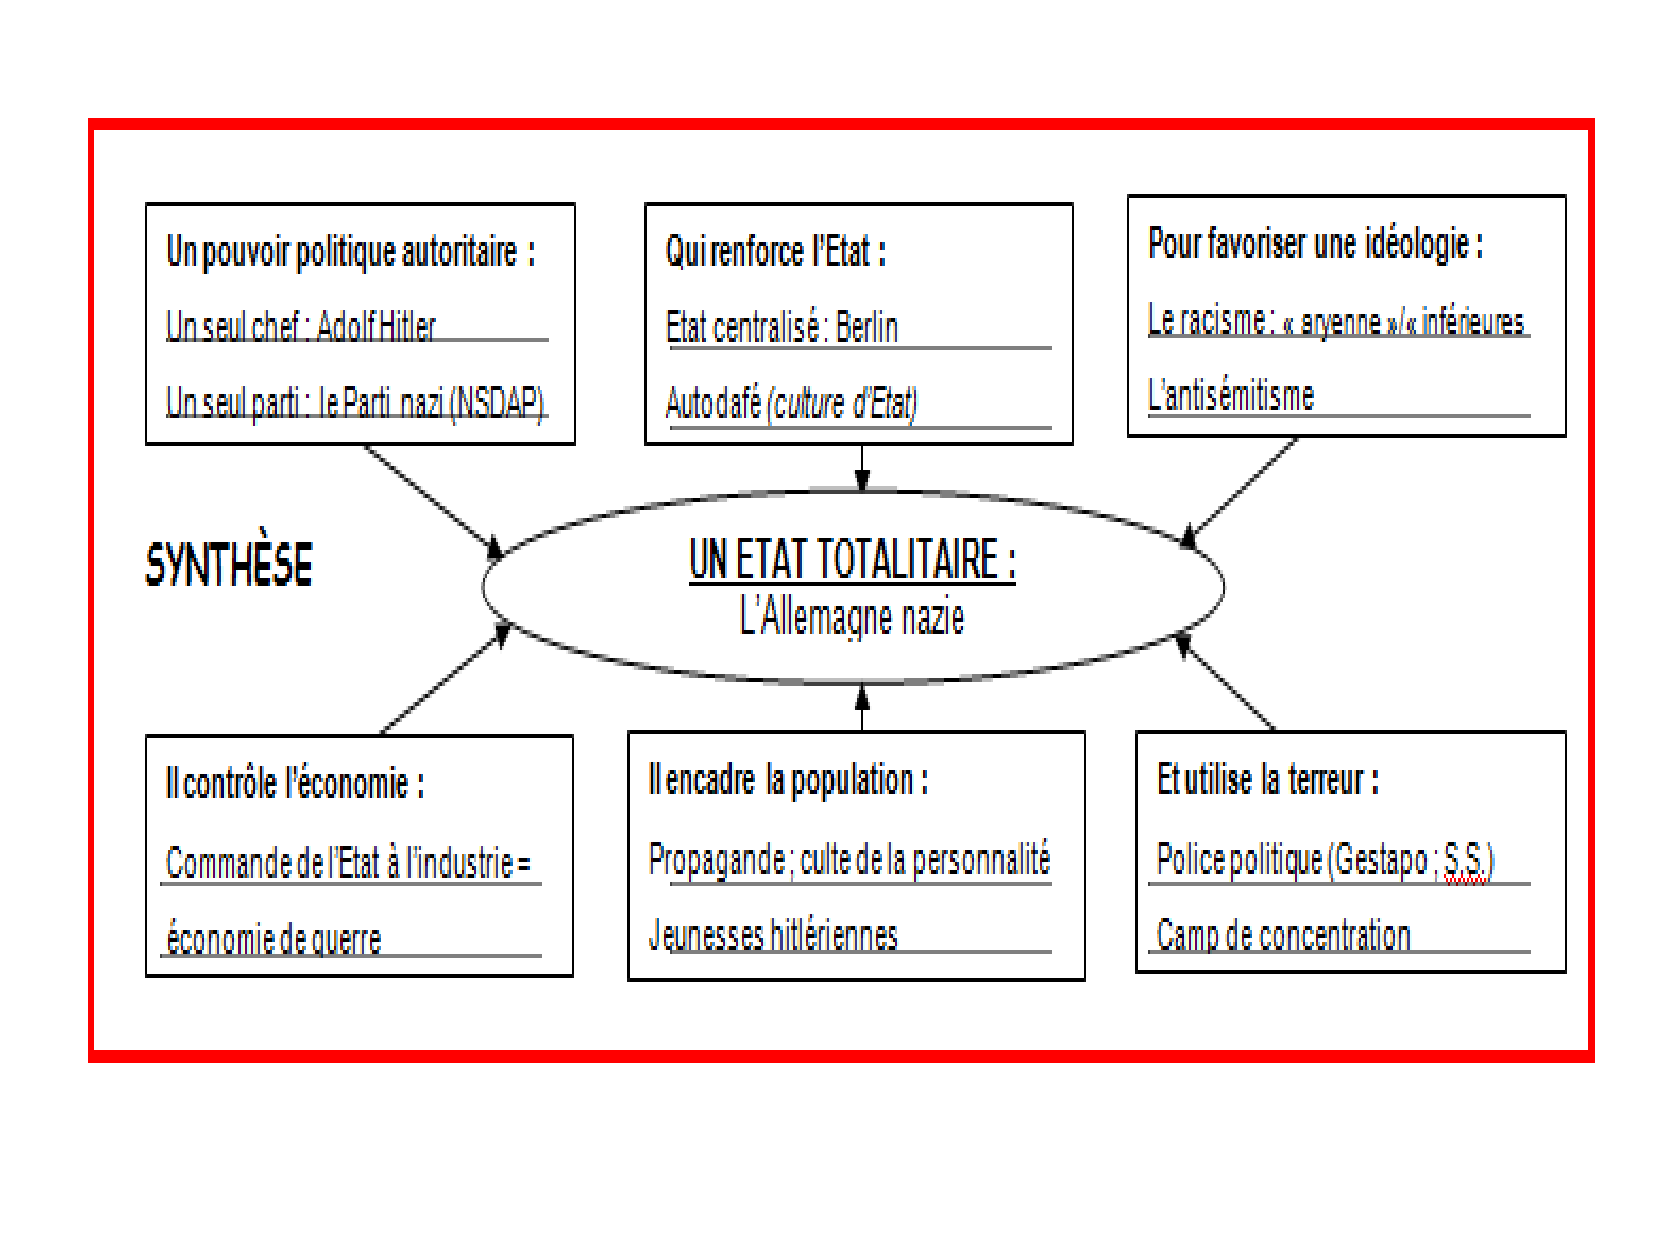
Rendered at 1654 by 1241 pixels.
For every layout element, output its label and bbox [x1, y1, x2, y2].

picture [88, 118, 1595, 1063]
